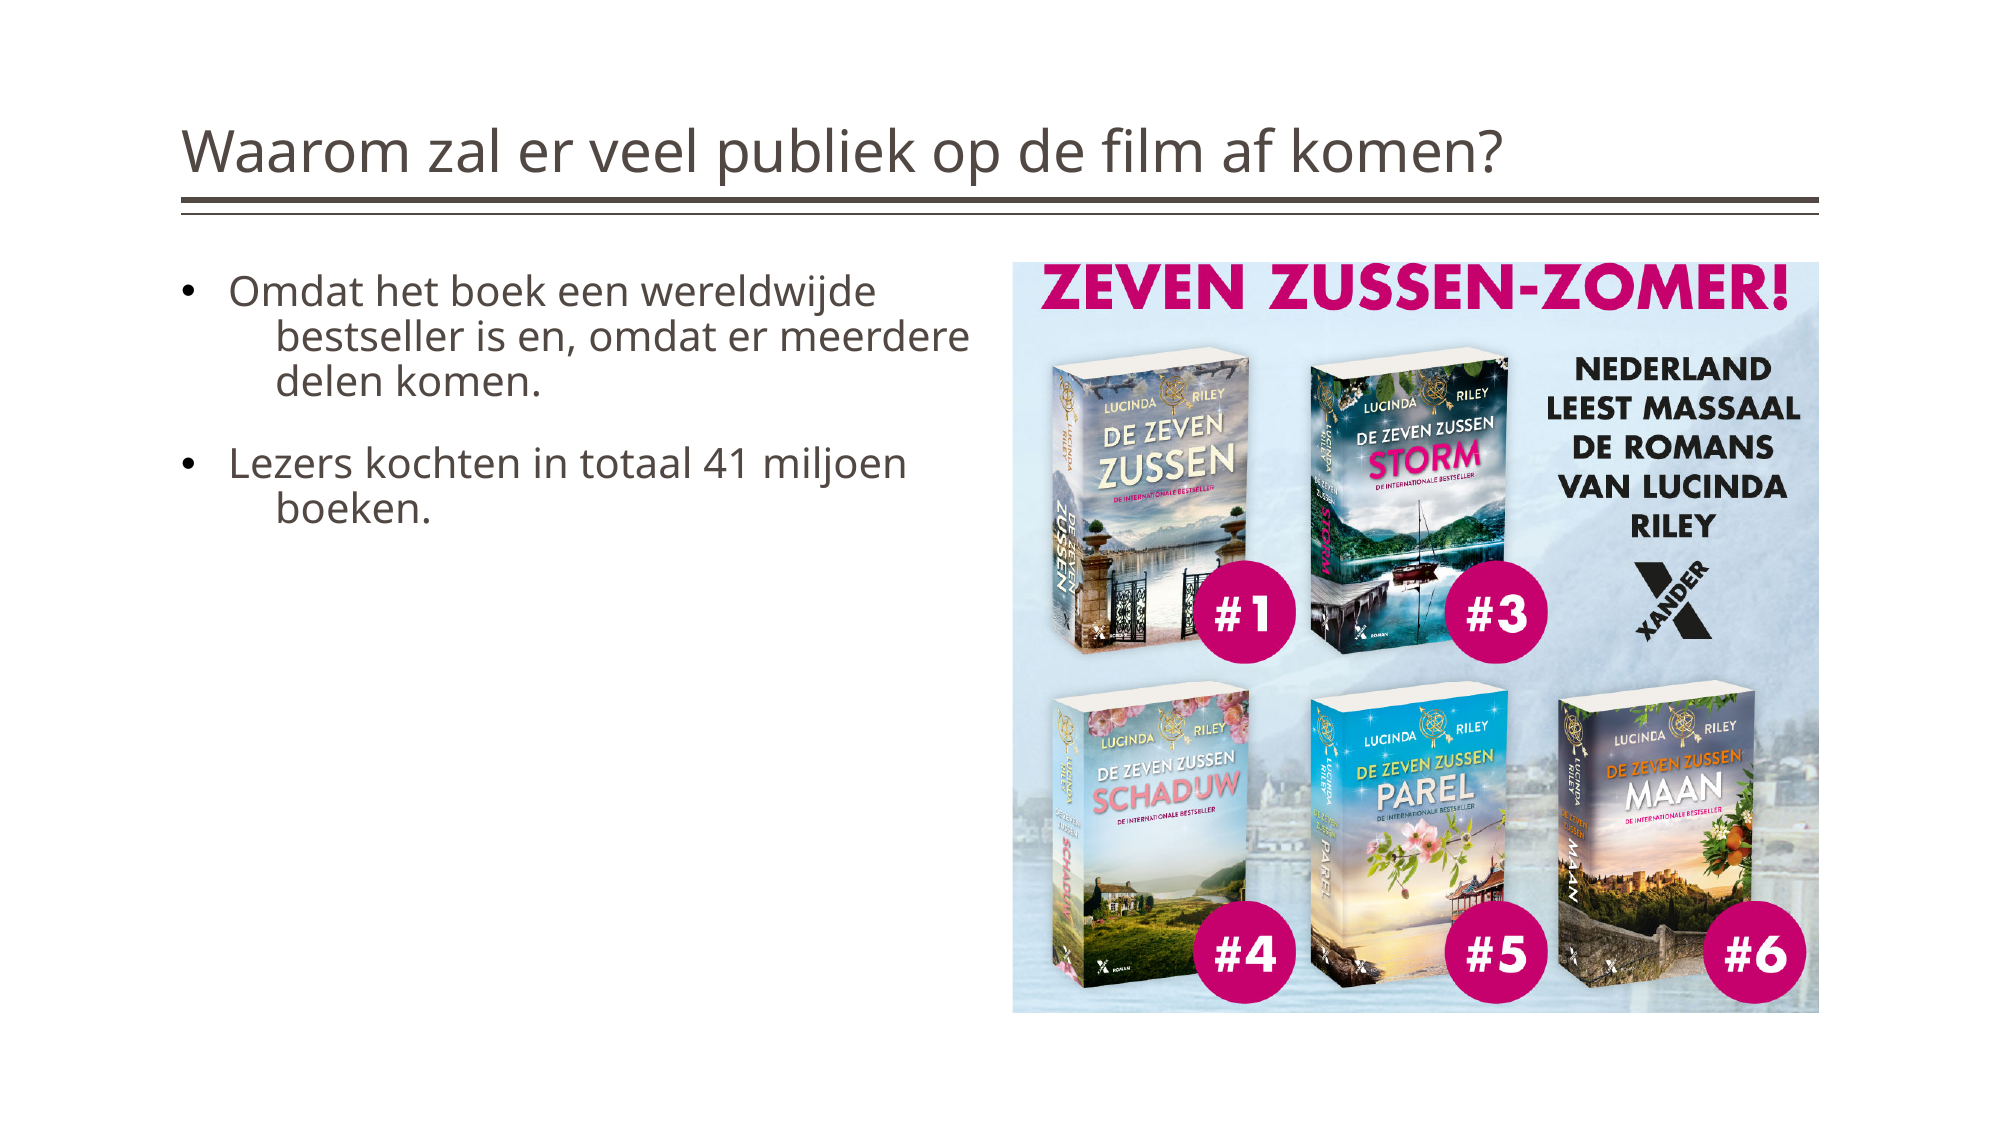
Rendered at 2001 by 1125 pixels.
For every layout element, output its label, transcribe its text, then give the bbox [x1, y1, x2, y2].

picture [1012, 262, 1819, 1013]
title Waarom zal er veel publiek op de film af komen? [181, 12, 1819, 193]
list Omdat het boek een wereldwijde bestseller is en, omdat er meerdere delen komen. Lezers kochten in totaal 41 miljoen boeken. [181, 262, 988, 1013]
